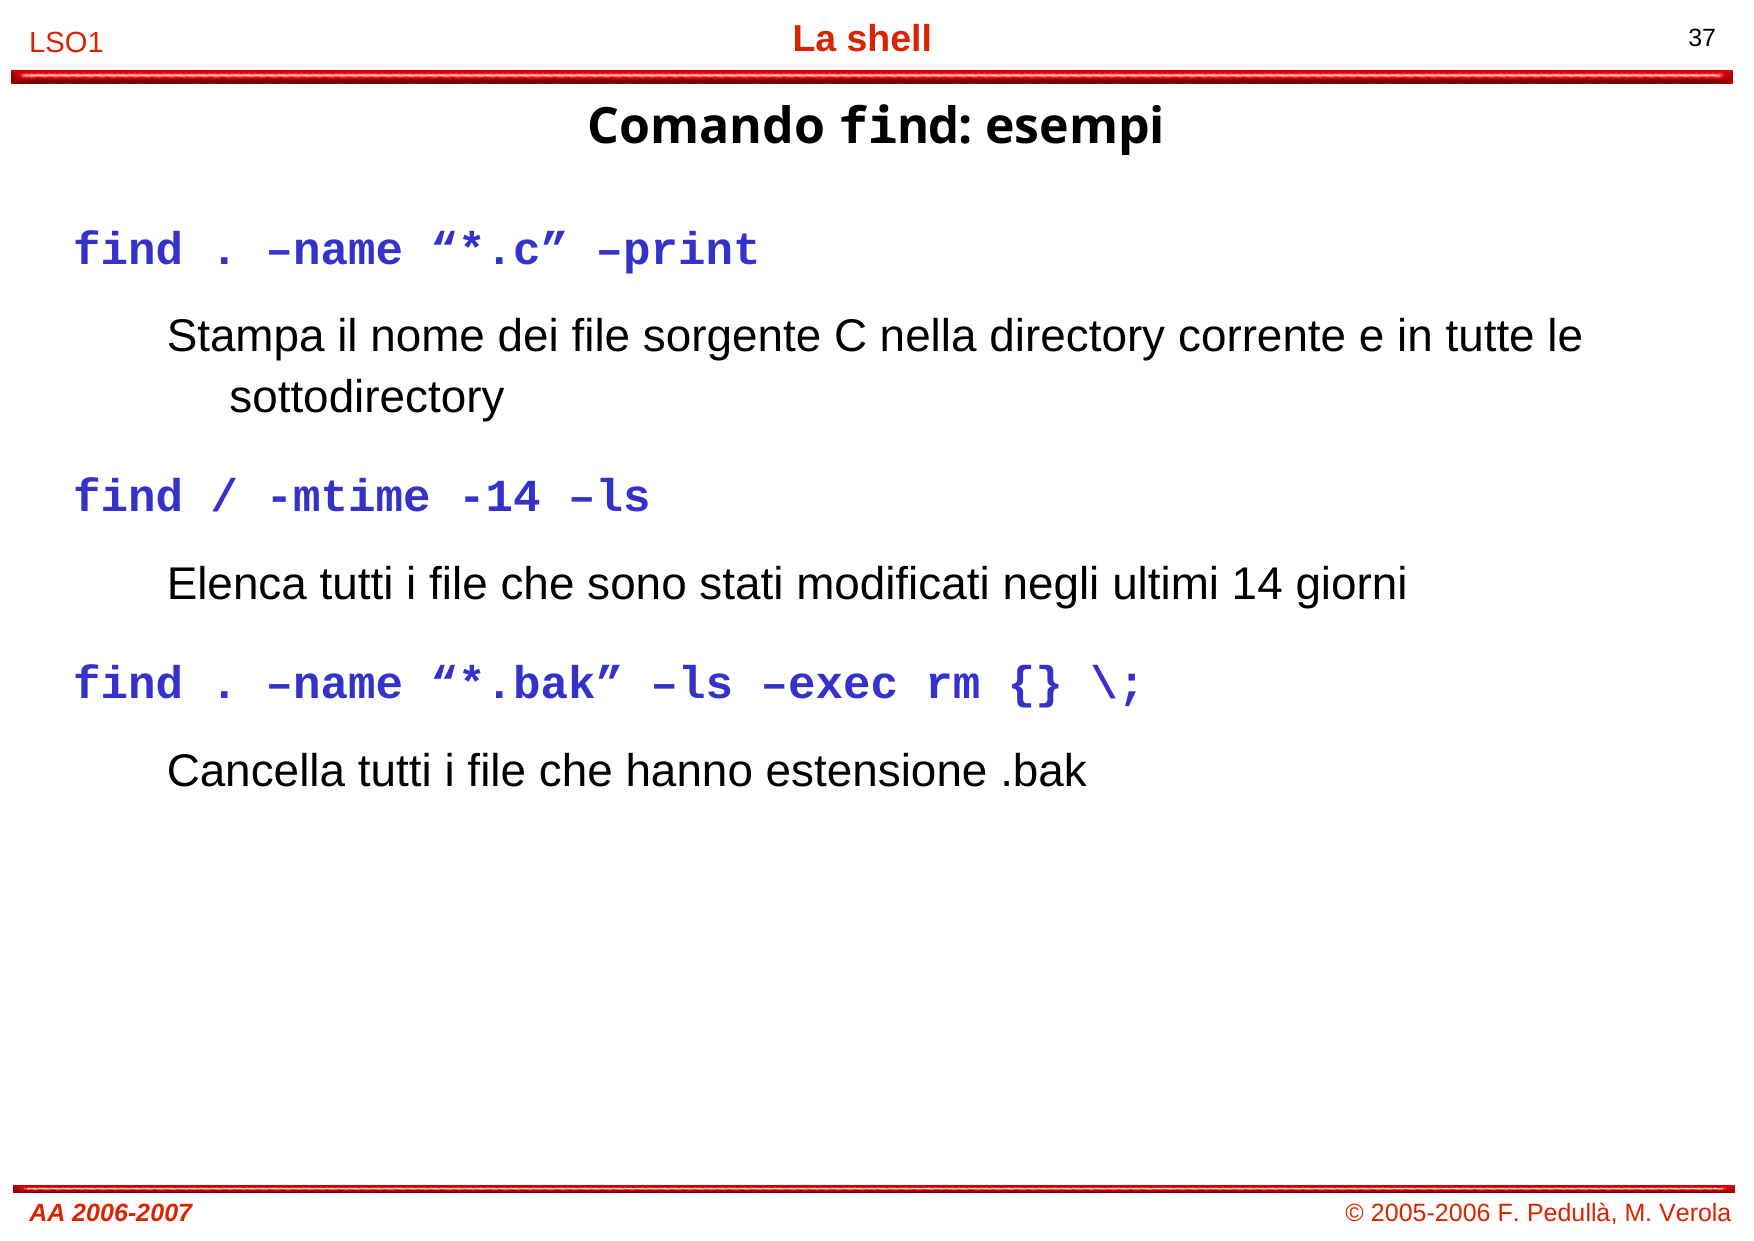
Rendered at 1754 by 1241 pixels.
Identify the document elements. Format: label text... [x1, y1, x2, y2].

list find . –name “*.c” –print Stampa il nome dei file sorgente C nella directory corrente e in tutte le sottodirectory find / -mtime -14 –ls Elenca tutti i file che sono stati modificati negli ultimi 14 giorni find . –name “*.bak” –ls –exec rm {} \; Cancella tutti i file che hanno estensione .bak [58, 206, 1696, 1053]
title Comando find: esempi [535, 78, 1218, 174]
picture [13, 1185, 1735, 1193]
picture [11, 70, 1733, 84]
